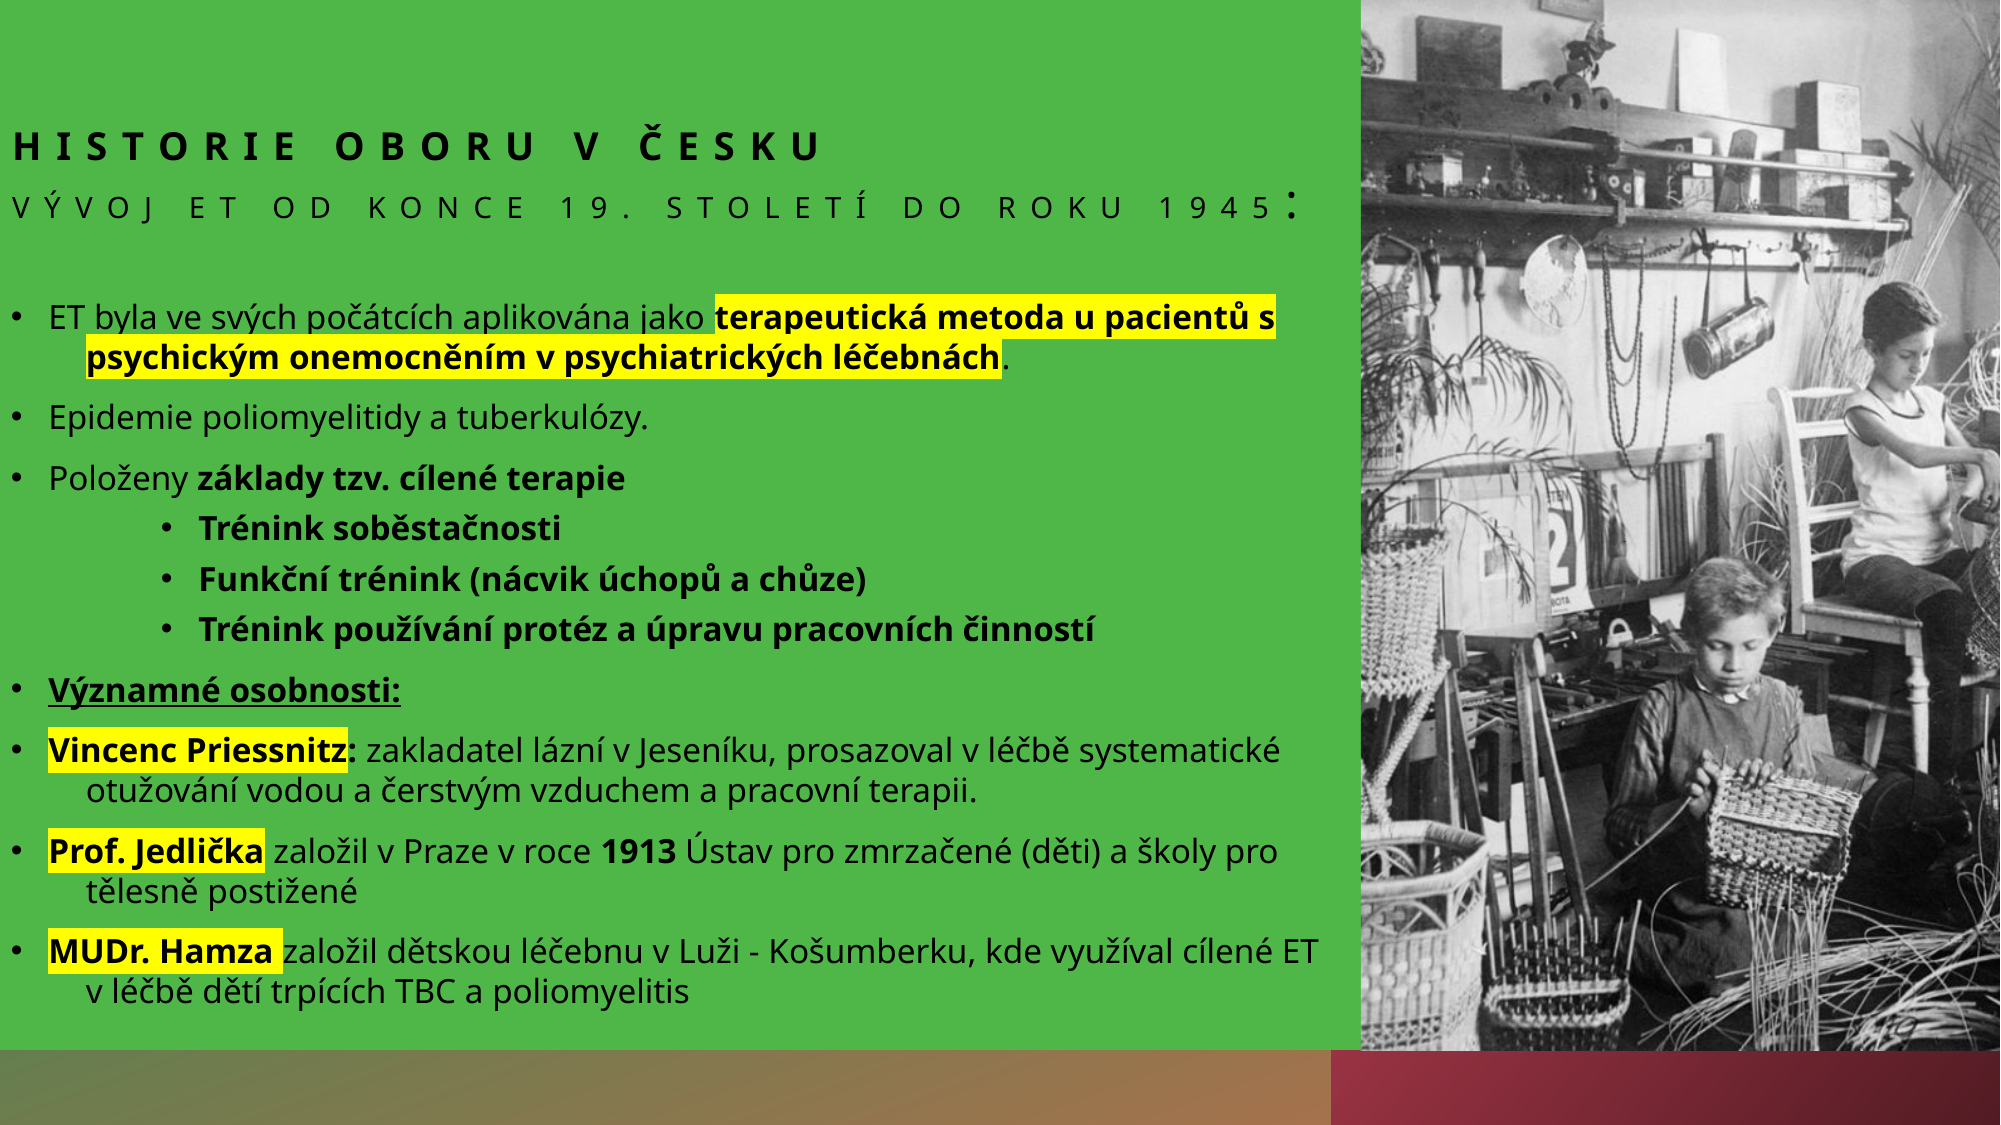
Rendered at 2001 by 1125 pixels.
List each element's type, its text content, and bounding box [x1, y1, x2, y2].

title Historie oboru v česku Vývoj ET od konce 19. Století do roku 1945: [12, 86, 1325, 228]
list ET byla ve svých počátcích aplikována jako terapeutická metoda u pacientů s psychickým onemocněním v psychiatrických léčebnách. Epidemie poliomyelitidy a tuberkulózy. Položeny základy tzv. cílené terapie Trénink soběstačnosti Funkční trénink (nácvik úchopů a chůze) Trénink používání protéz a úpravu pracovních činností Významné osobnosti: Vincenc Priessnitz: zakladatel lázní v Jeseníku, prosazoval v léčbě systematické otužování vodou a čerstvým vzduchem a pracovní terapii. Prof. Jedlička založil v Praze v roce 1913 Ústav pro zmrzačené (děti) a školy pro tělesně postižené MUDr. Hamza založil dětskou léčebnu v Luži - Košumberku, kde využíval cílené ET v léčbě dětí trpících TBC a poliomyelitis [10, 235, 1343, 1051]
text_box [0, 0, 2000, 1125]
picture [1360, 0, 2000, 1051]
